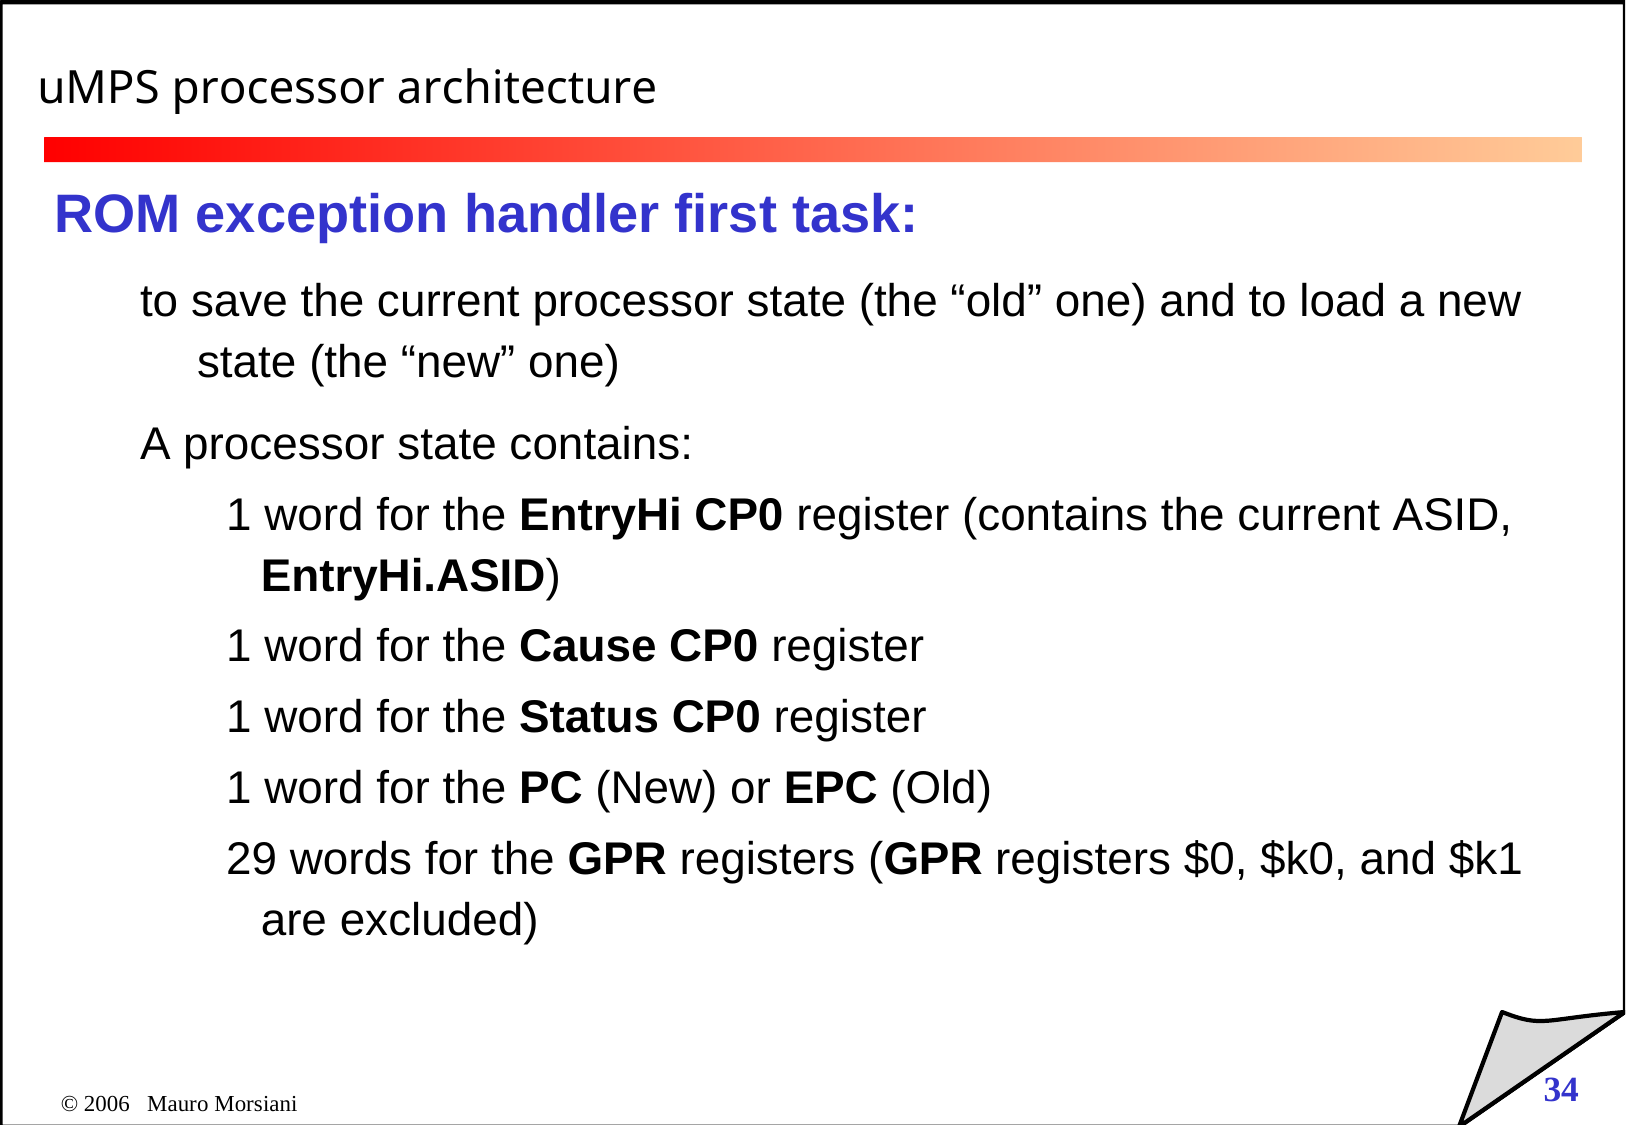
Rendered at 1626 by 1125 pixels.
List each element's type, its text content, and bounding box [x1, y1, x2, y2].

list ROM exception handler first task: to save the current processor state (the “old” one) and to load a new state (the “new” one) A processor state contains: 1 word for the EntryHi CP0 register (contains the current ASID, EntryHi.ASID) 1 word for the Cause CP0 register 1 word for the Status CP0 register 1 word for the PC (New) or EPC (Old) 29 words for the GPR registers (GPR registers $0, $k0, and $k1 are excluded) [54, 183, 1571, 1125]
title uMPS processor architecture [37, 44, 1588, 131]
